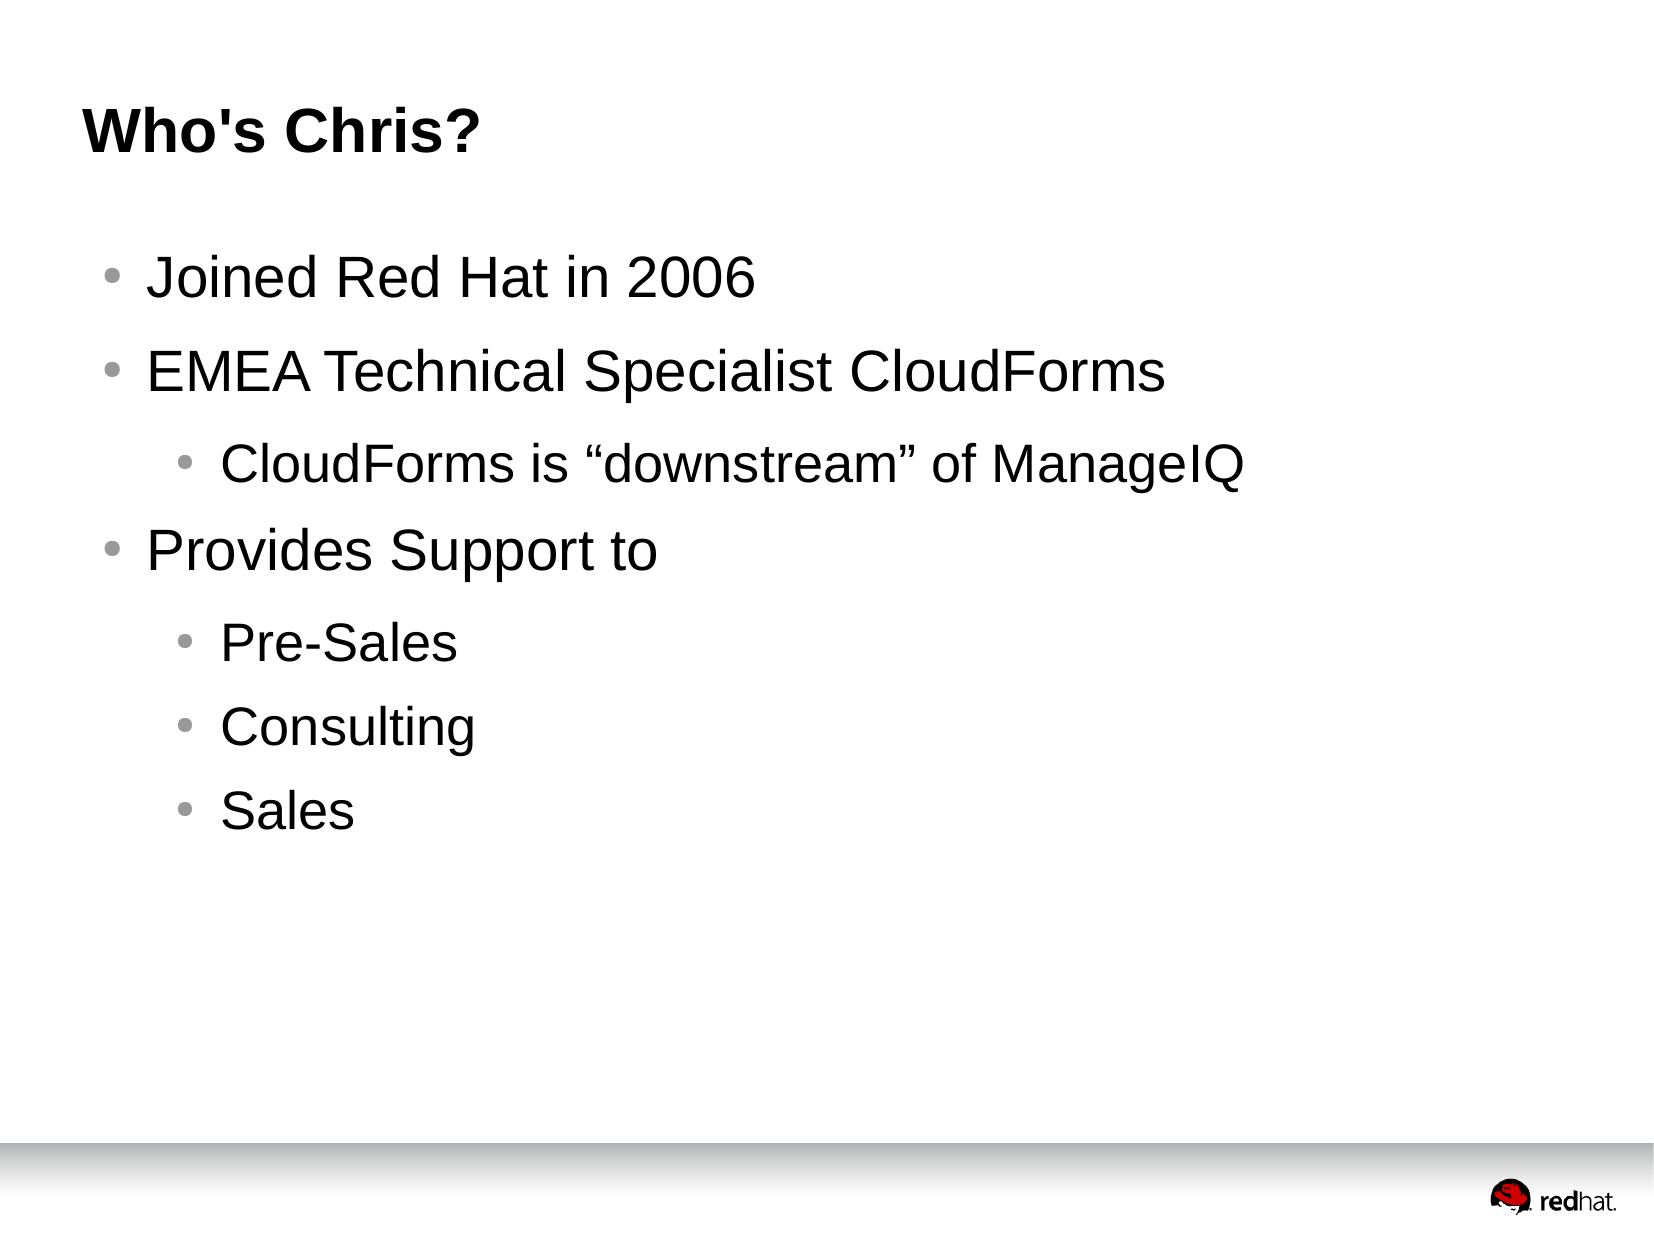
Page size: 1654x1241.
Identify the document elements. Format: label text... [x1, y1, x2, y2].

picture [0, 1143, 1654, 1241]
list Joined Red Hat in 2006 EMEA Technical Specialist CloudForms CloudForms is “downstream” of ManageIQ Provides Support to Pre-Sales Consulting Sales [86, 244, 1576, 1039]
title Who's Chris? [82, 37, 1571, 225]
